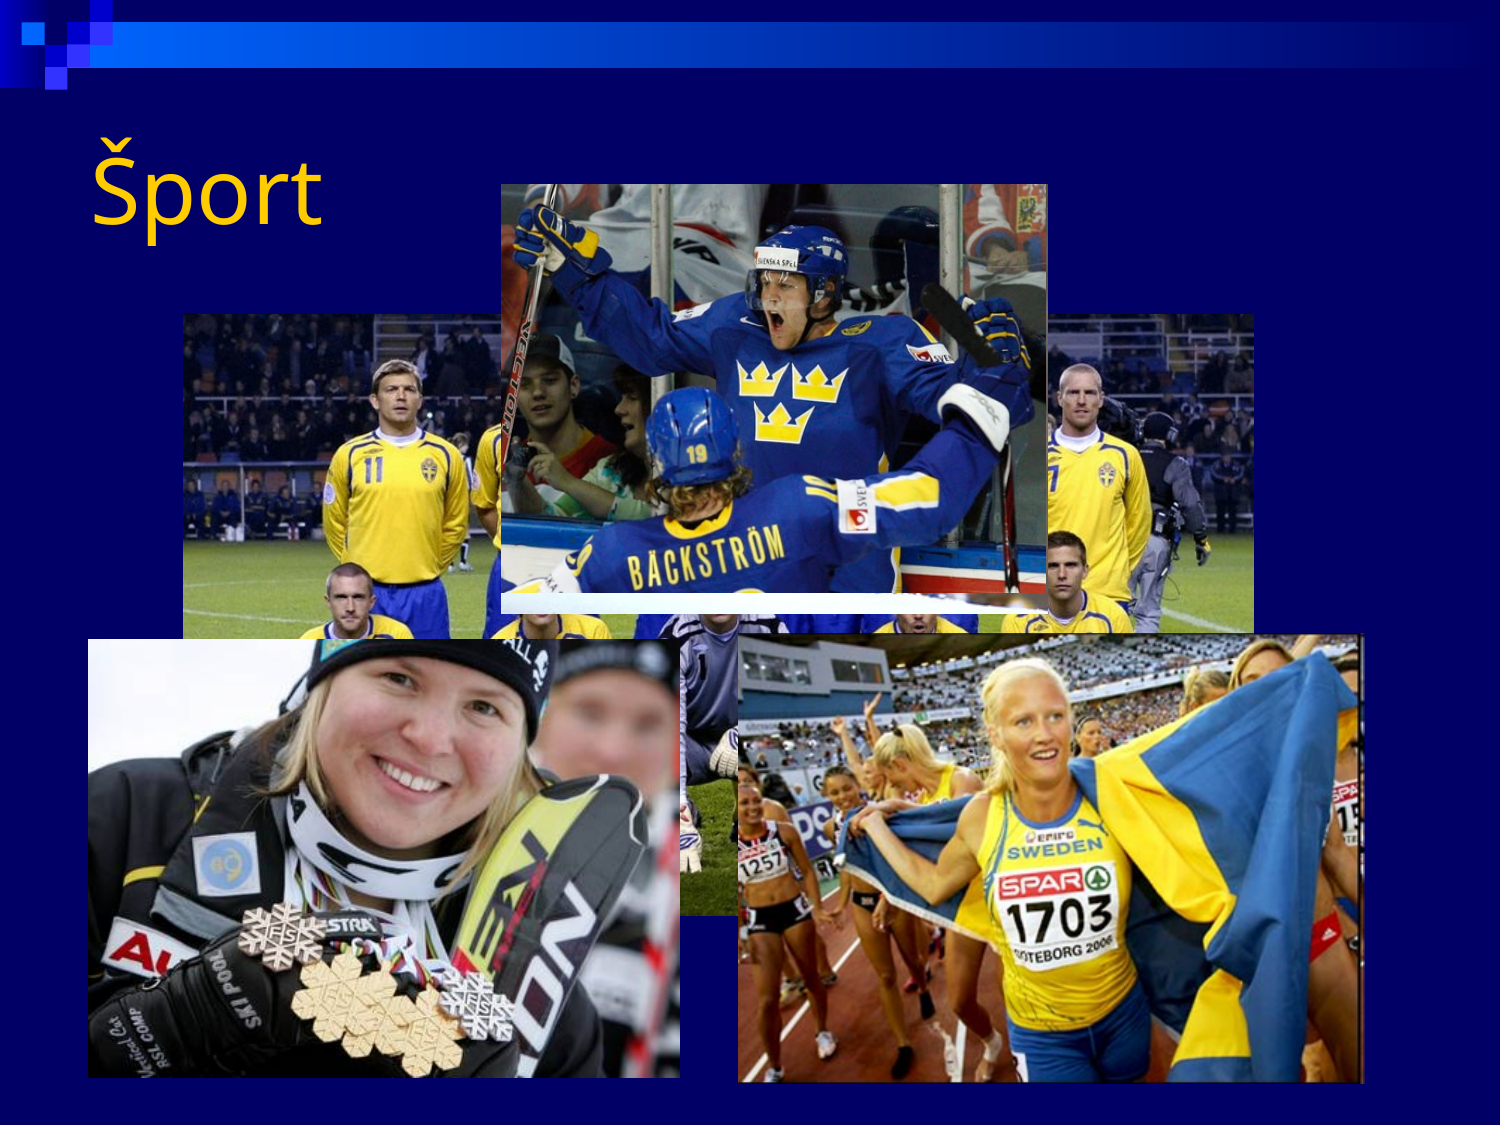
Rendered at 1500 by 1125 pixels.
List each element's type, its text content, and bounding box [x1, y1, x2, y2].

title Šport [75, 75, 1425, 300]
picture [88, 184, 1365, 1084]
